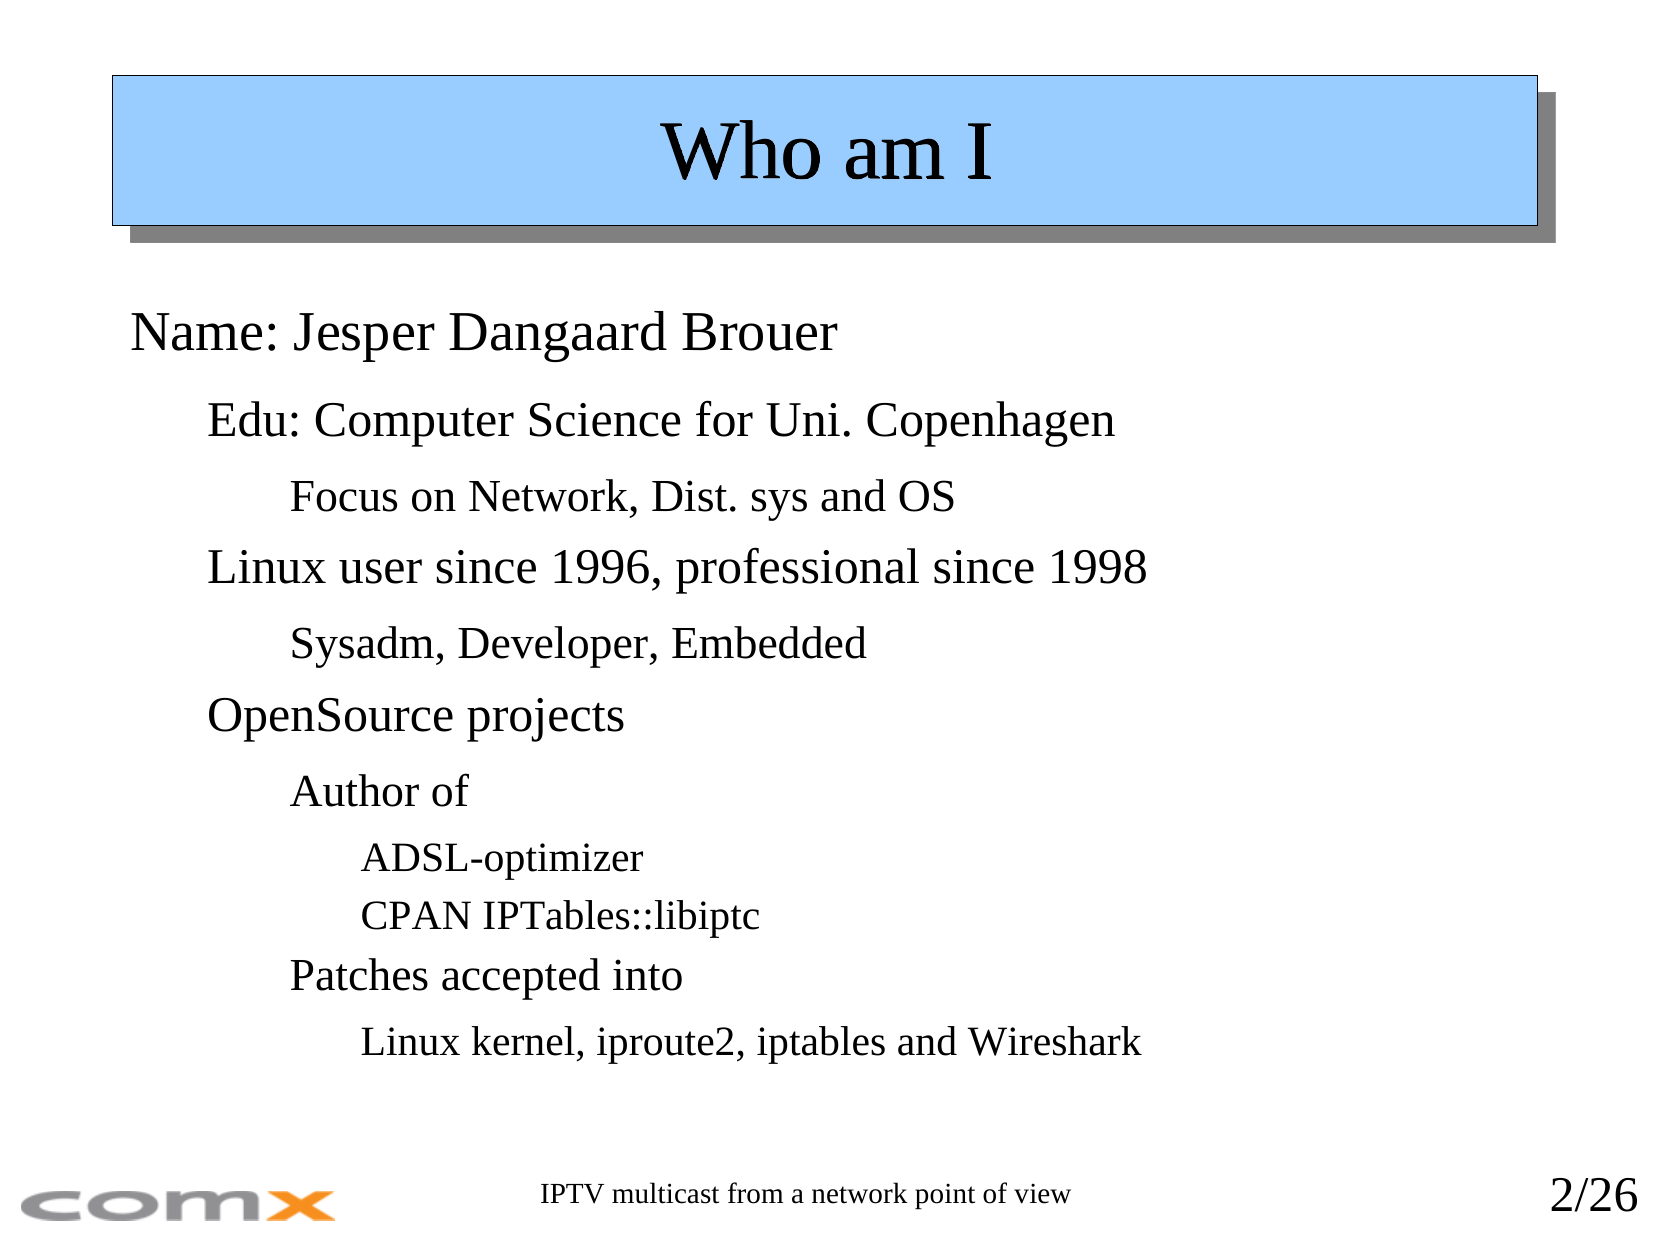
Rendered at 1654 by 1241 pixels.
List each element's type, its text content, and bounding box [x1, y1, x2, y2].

list Name: Jesper Dangaard Brouer Edu: Computer Science for Uni. Copenhagen Focus on Network, Dist. sys and OS Linux user since 1996, professional since 1998 Sysadm, Developer, Embedded OpenSource projects Author of ADSL-optimizer CPAN IPTables::libiptc Patches accepted into Linux kernel, iproute2, iptables and Wireshark [112, 300, 1538, 1094]
picture [21, 1191, 335, 1221]
title Who am I [116, 75, 1538, 226]
